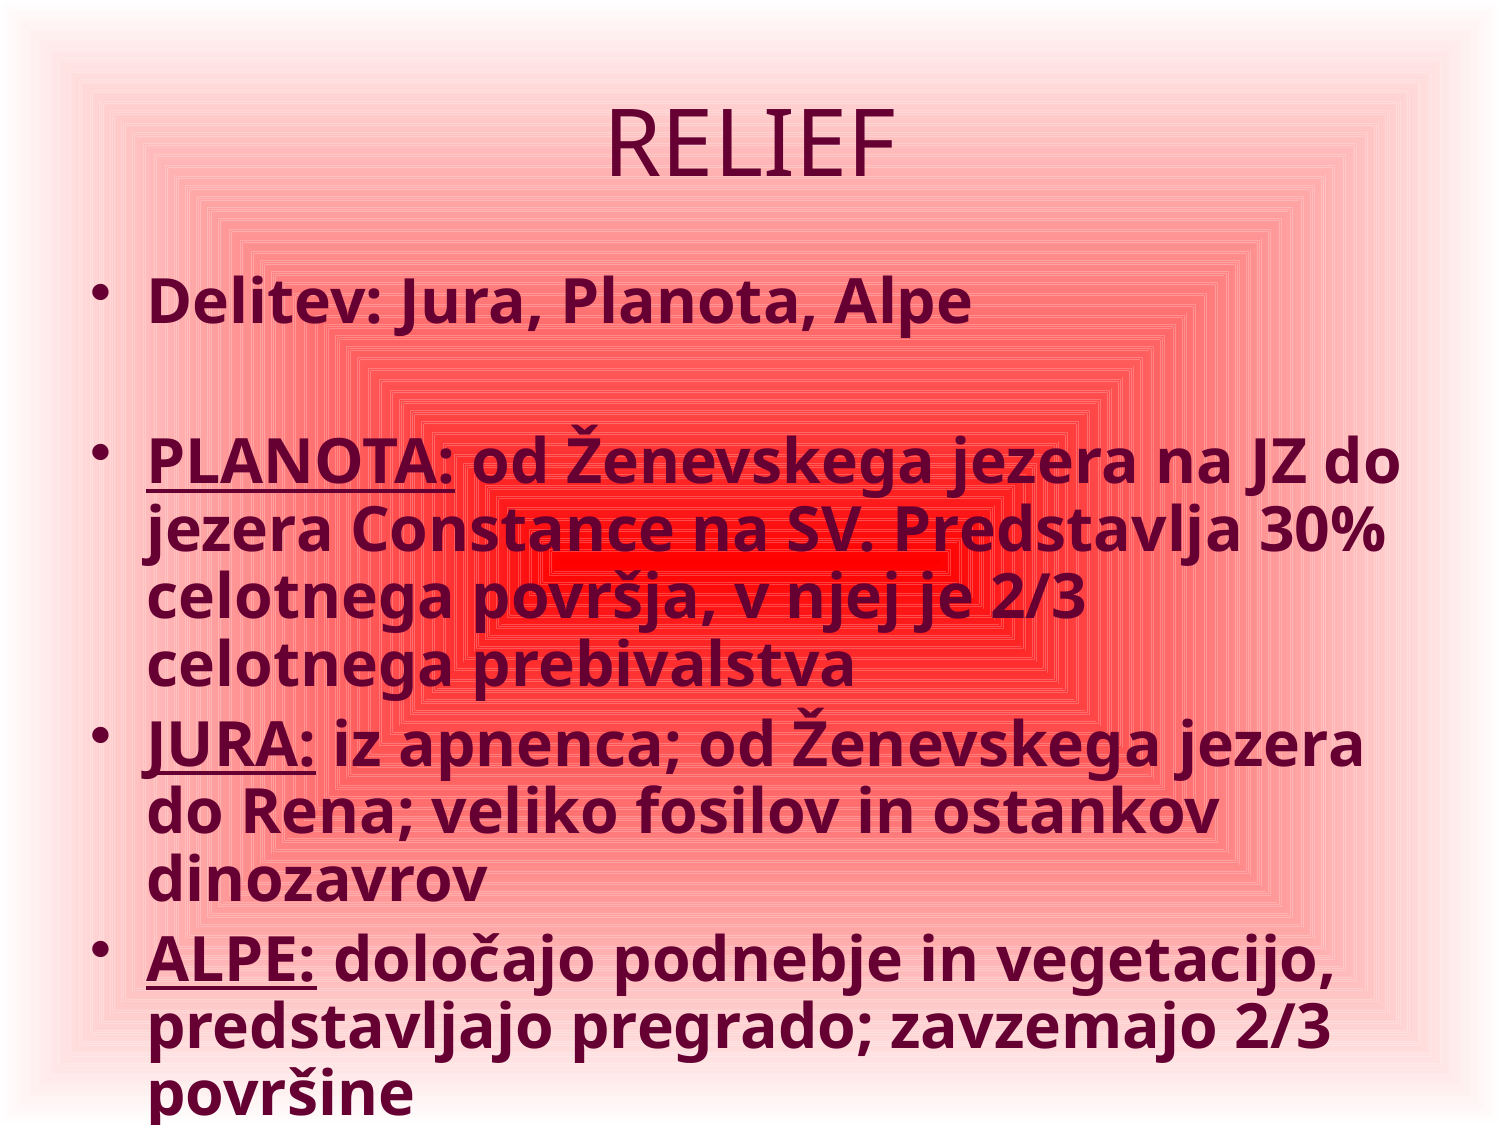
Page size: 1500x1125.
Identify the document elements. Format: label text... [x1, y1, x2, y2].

title RELIEF [75, 45, 1425, 233]
list Delitev: Jura, Planota, Alpe PLANOTA: od Ženevskega jezera na JZ do jezera Constance na SV. Predstavlja 30% celotnega površja, v njej je 2/3 celotnega prebivalstva JURA: iz apnenca; od Ženevskega jezera do Rena; veliko fosilov in ostankov dinozavrov ALPE: določajo podnebje in vegetacijo, predstavljajo pregrado; zavzemajo 2/3 površine [75, 262, 1425, 1005]
